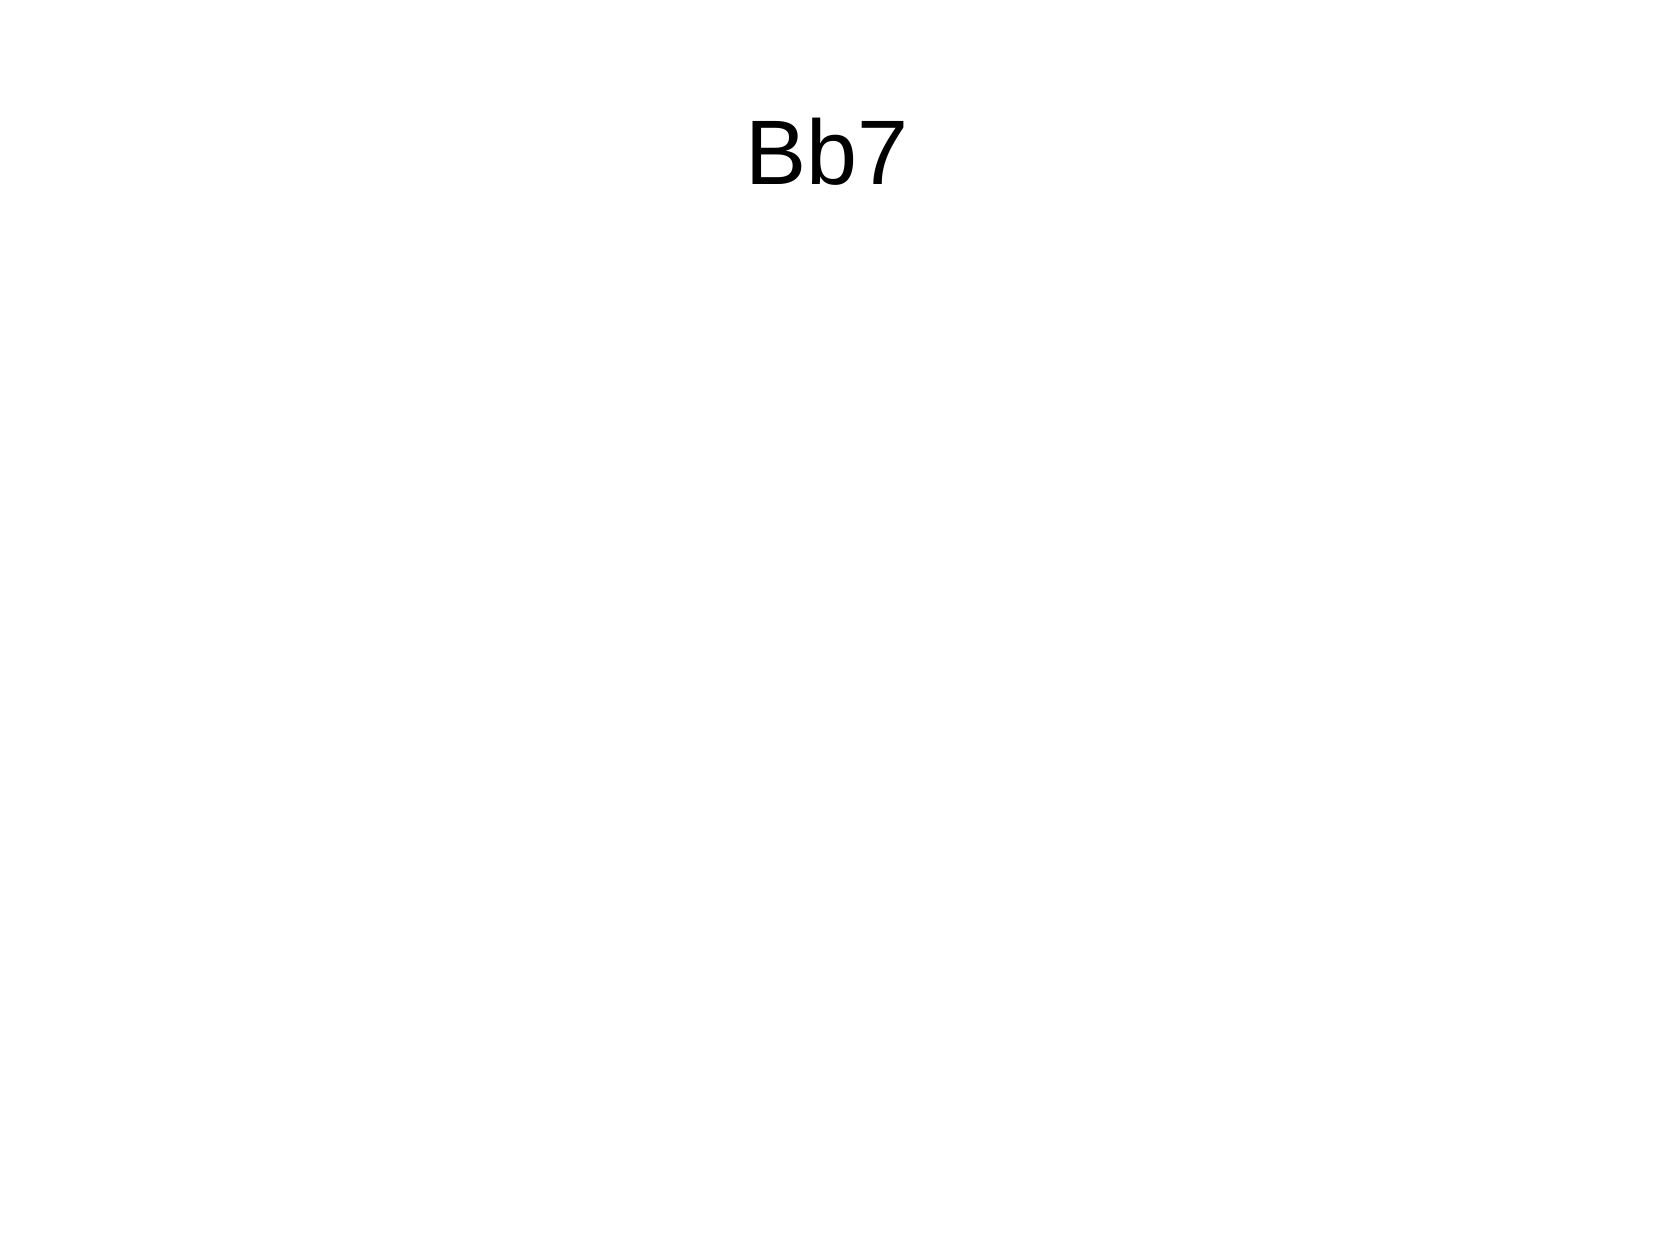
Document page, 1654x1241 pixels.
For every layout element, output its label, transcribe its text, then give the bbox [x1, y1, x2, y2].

title Bb7 [82, 49, 1571, 257]
